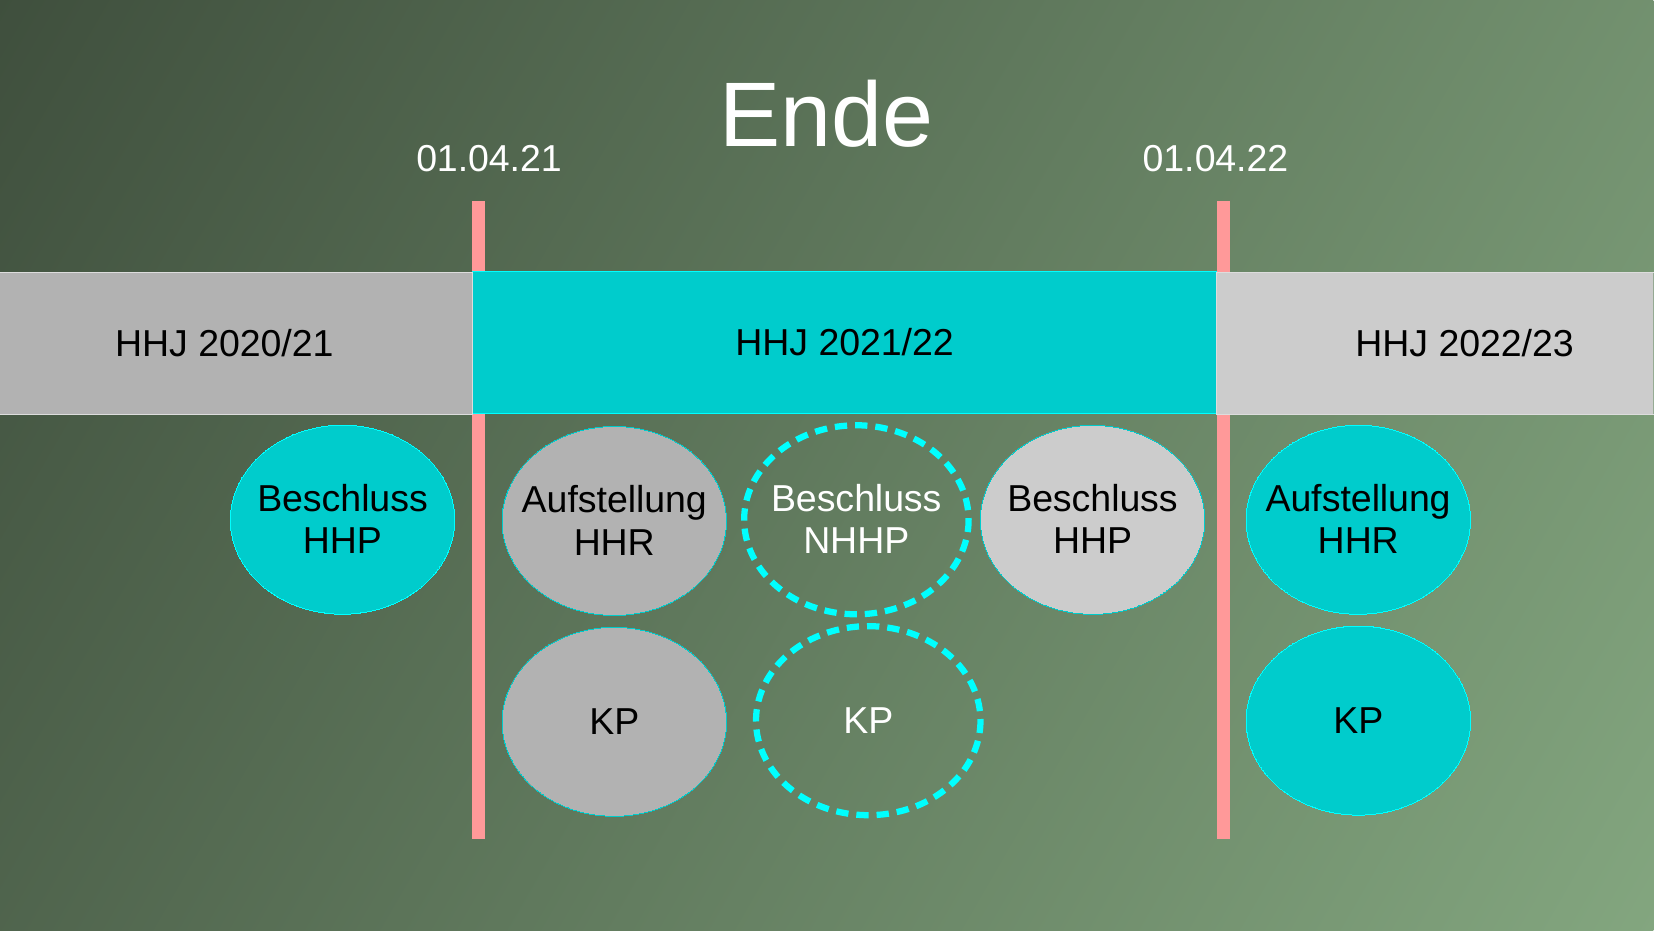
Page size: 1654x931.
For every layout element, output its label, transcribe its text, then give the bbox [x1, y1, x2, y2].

title Ende [82, 37, 1571, 193]
text_box KP [756, 626, 981, 816]
text_box HHJ 2020/21 [0, 272, 473, 415]
text_box Beschluss NHHP [744, 425, 969, 615]
text_box Aufstellung HHR [1246, 425, 1471, 615]
text_box KP [1246, 626, 1471, 816]
text_box KP [502, 627, 727, 817]
text_box Beschluss HHP [980, 425, 1205, 615]
text_box HHJ 2021/22 [472, 271, 1217, 414]
text_box Beschluss HHP [230, 425, 455, 615]
text_box Aufstellung HHR [502, 426, 727, 616]
text_box HHJ 2022/23 [1216, 272, 1654, 415]
